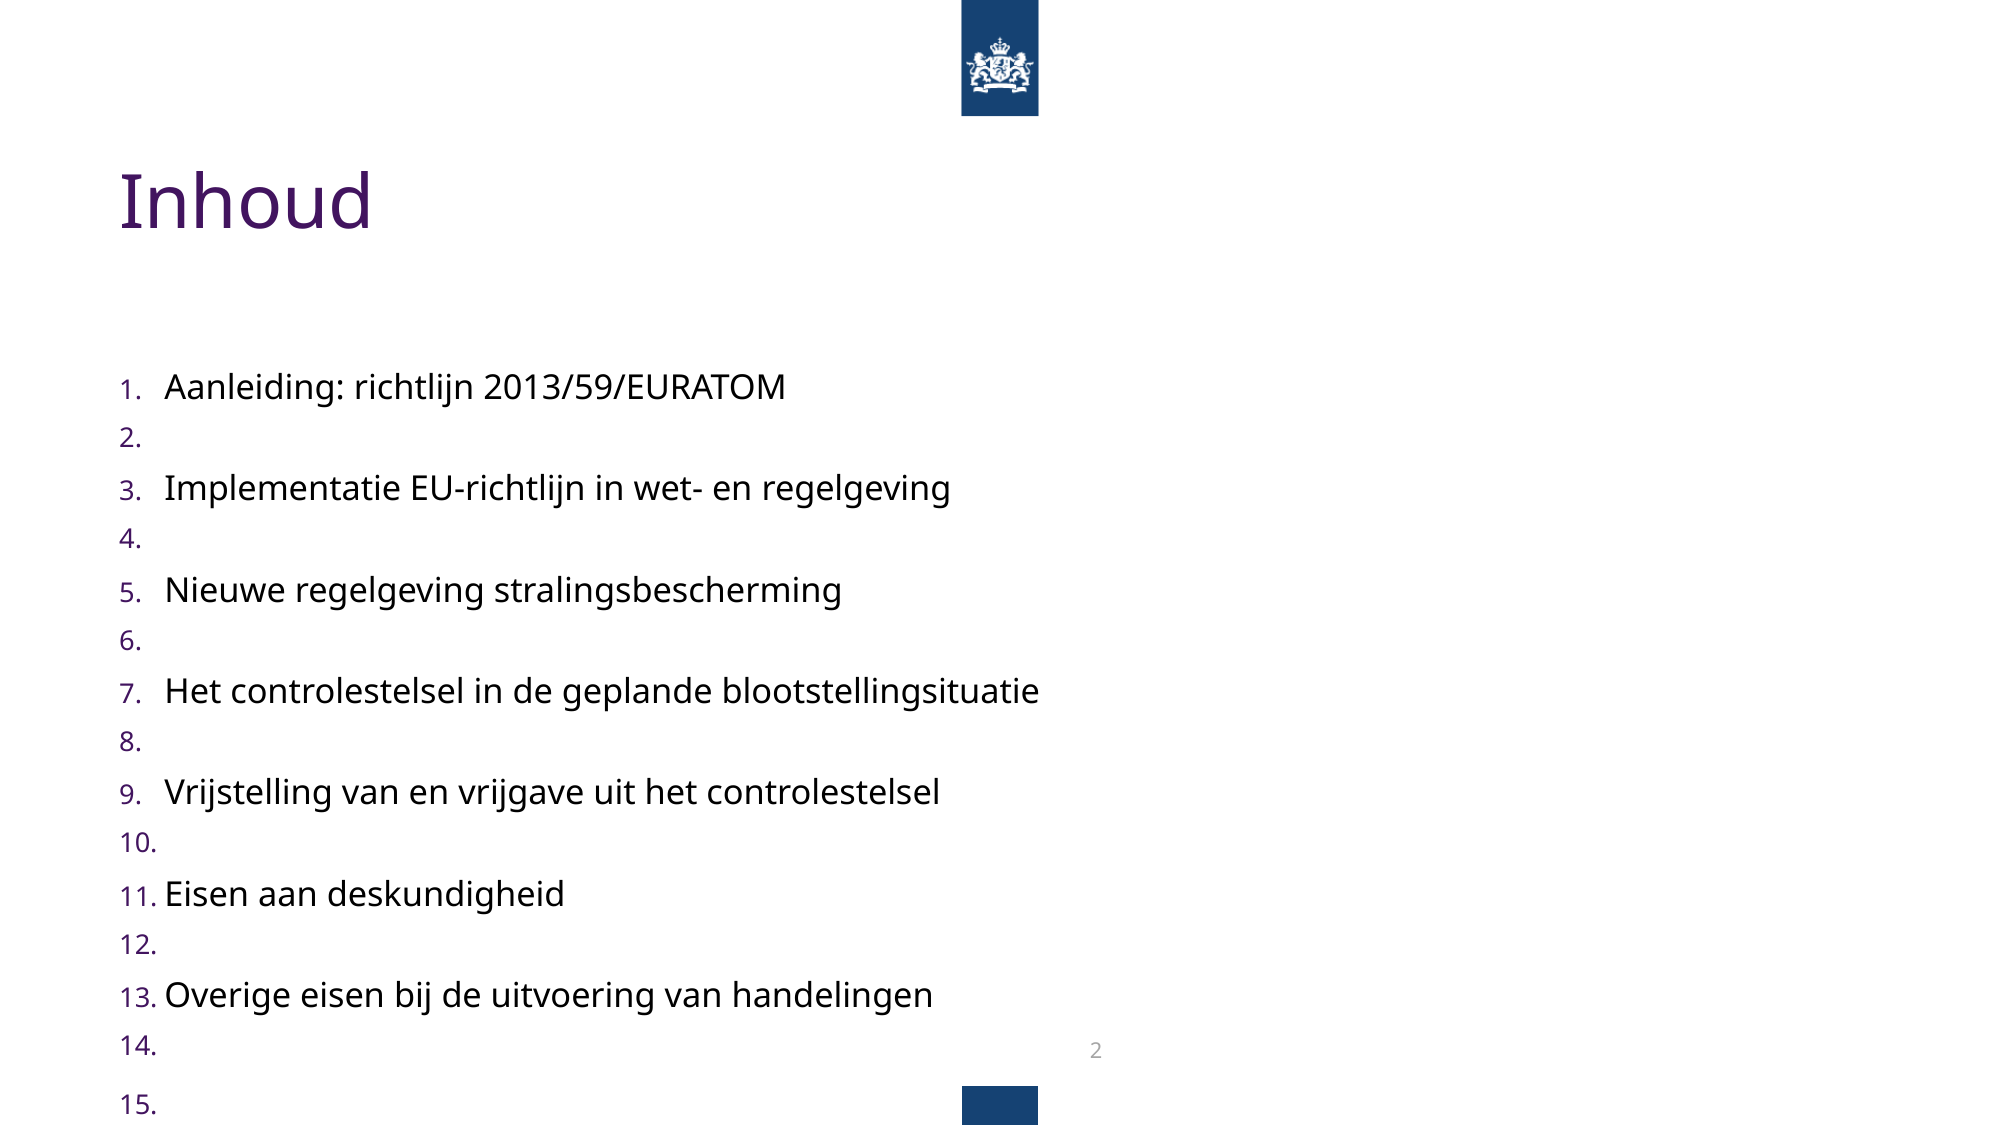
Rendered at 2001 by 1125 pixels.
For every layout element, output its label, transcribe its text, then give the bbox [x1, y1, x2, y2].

list Aanleiding: richtlijn 2013/59/EURATOM Implementatie EU-richtlijn in wet- en regelgeving Nieuwe regelgeving stralingsbescherming Het controlestelsel in de geplande blootstellingsituatie Vrijstelling van en vrijgave uit het controlestelsel Eisen aan deskundigheid Overige eisen bij de uitvoering van handelingen [104, 375, 1897, 1021]
text_box [1074, 1020, 1897, 1074]
title Inhoud [104, 96, 1897, 253]
